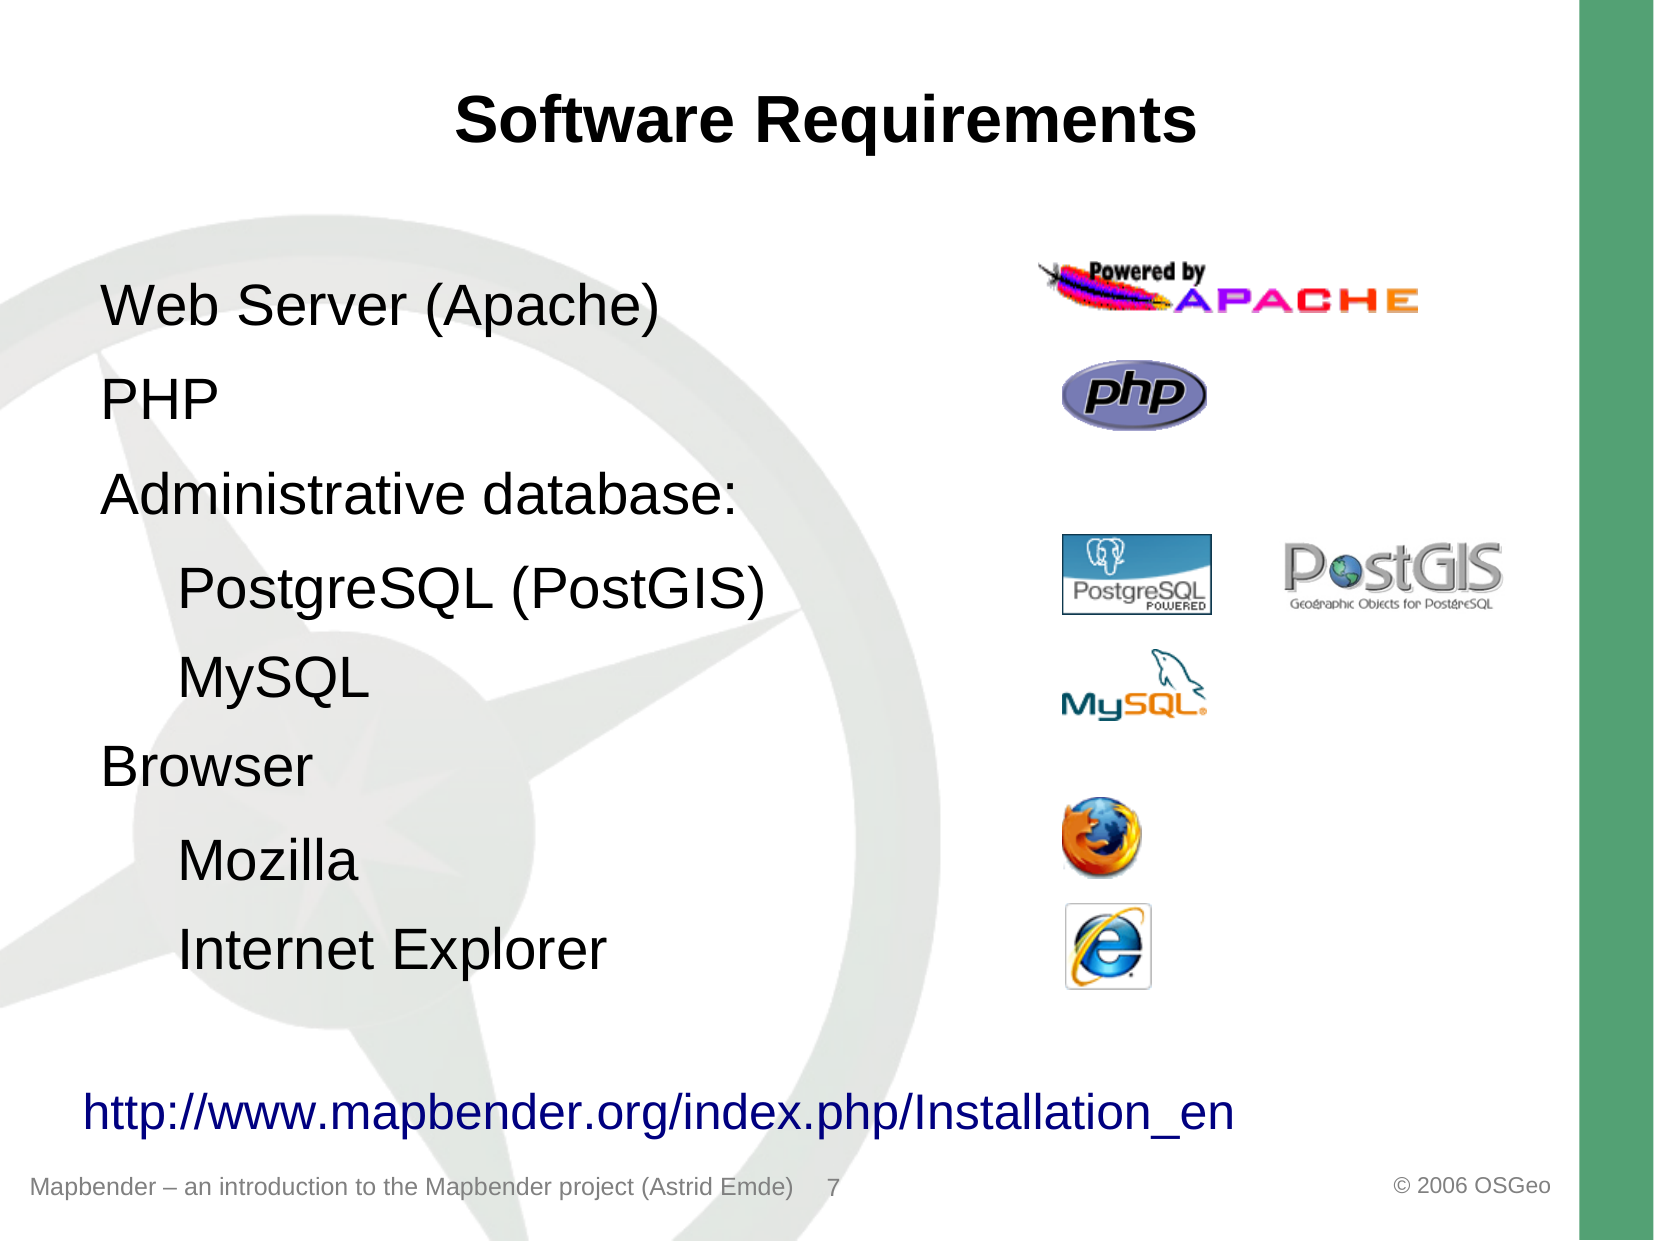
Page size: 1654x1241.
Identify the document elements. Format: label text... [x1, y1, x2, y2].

picture [1062, 534, 1212, 615]
list Web Server (Apache) PHP Administrative database: PostgreSQL (PostGIS) MySQL Browser Mozilla Internet Explorer http://www.mapbender.org/index.php/Installation_en [82, 272, 1571, 1139]
picture [1278, 537, 1506, 615]
picture [1038, 261, 1418, 313]
picture [1062, 797, 1142, 879]
picture [1065, 903, 1152, 990]
picture [1062, 649, 1207, 721]
title Software Requirements [82, 31, 1571, 207]
picture [1062, 359, 1207, 432]
picture [0, 192, 1020, 1241]
